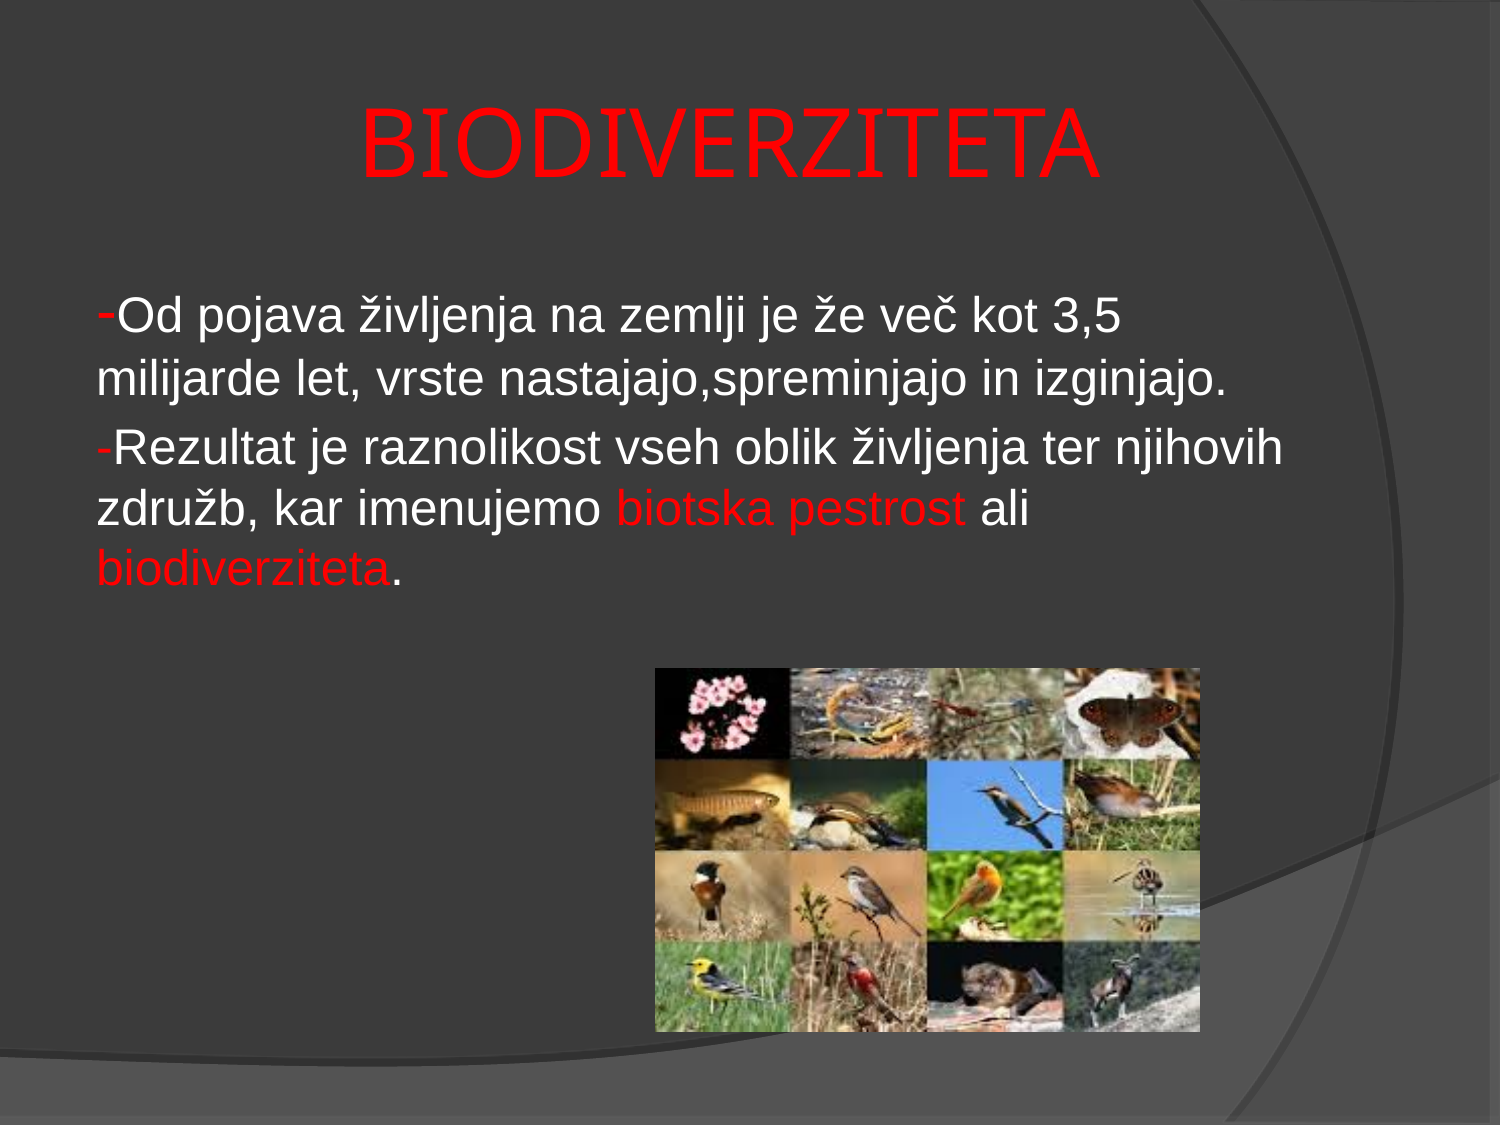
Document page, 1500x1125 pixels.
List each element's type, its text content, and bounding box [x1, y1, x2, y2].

title BIODIVERZITETA [75, 45, 1300, 233]
list -Od pojava življenja na zemlji je že več kot 3,5 milijarde let, vrste nastajajo,spreminjajo in izginjajo. -Rezultat je raznolikost vseh oblik življenja ter njihovih združb, kar imenujemo biotska pestrost ali biodiverziteta. [75, 262, 1317, 1005]
picture [655, 668, 1200, 1032]
